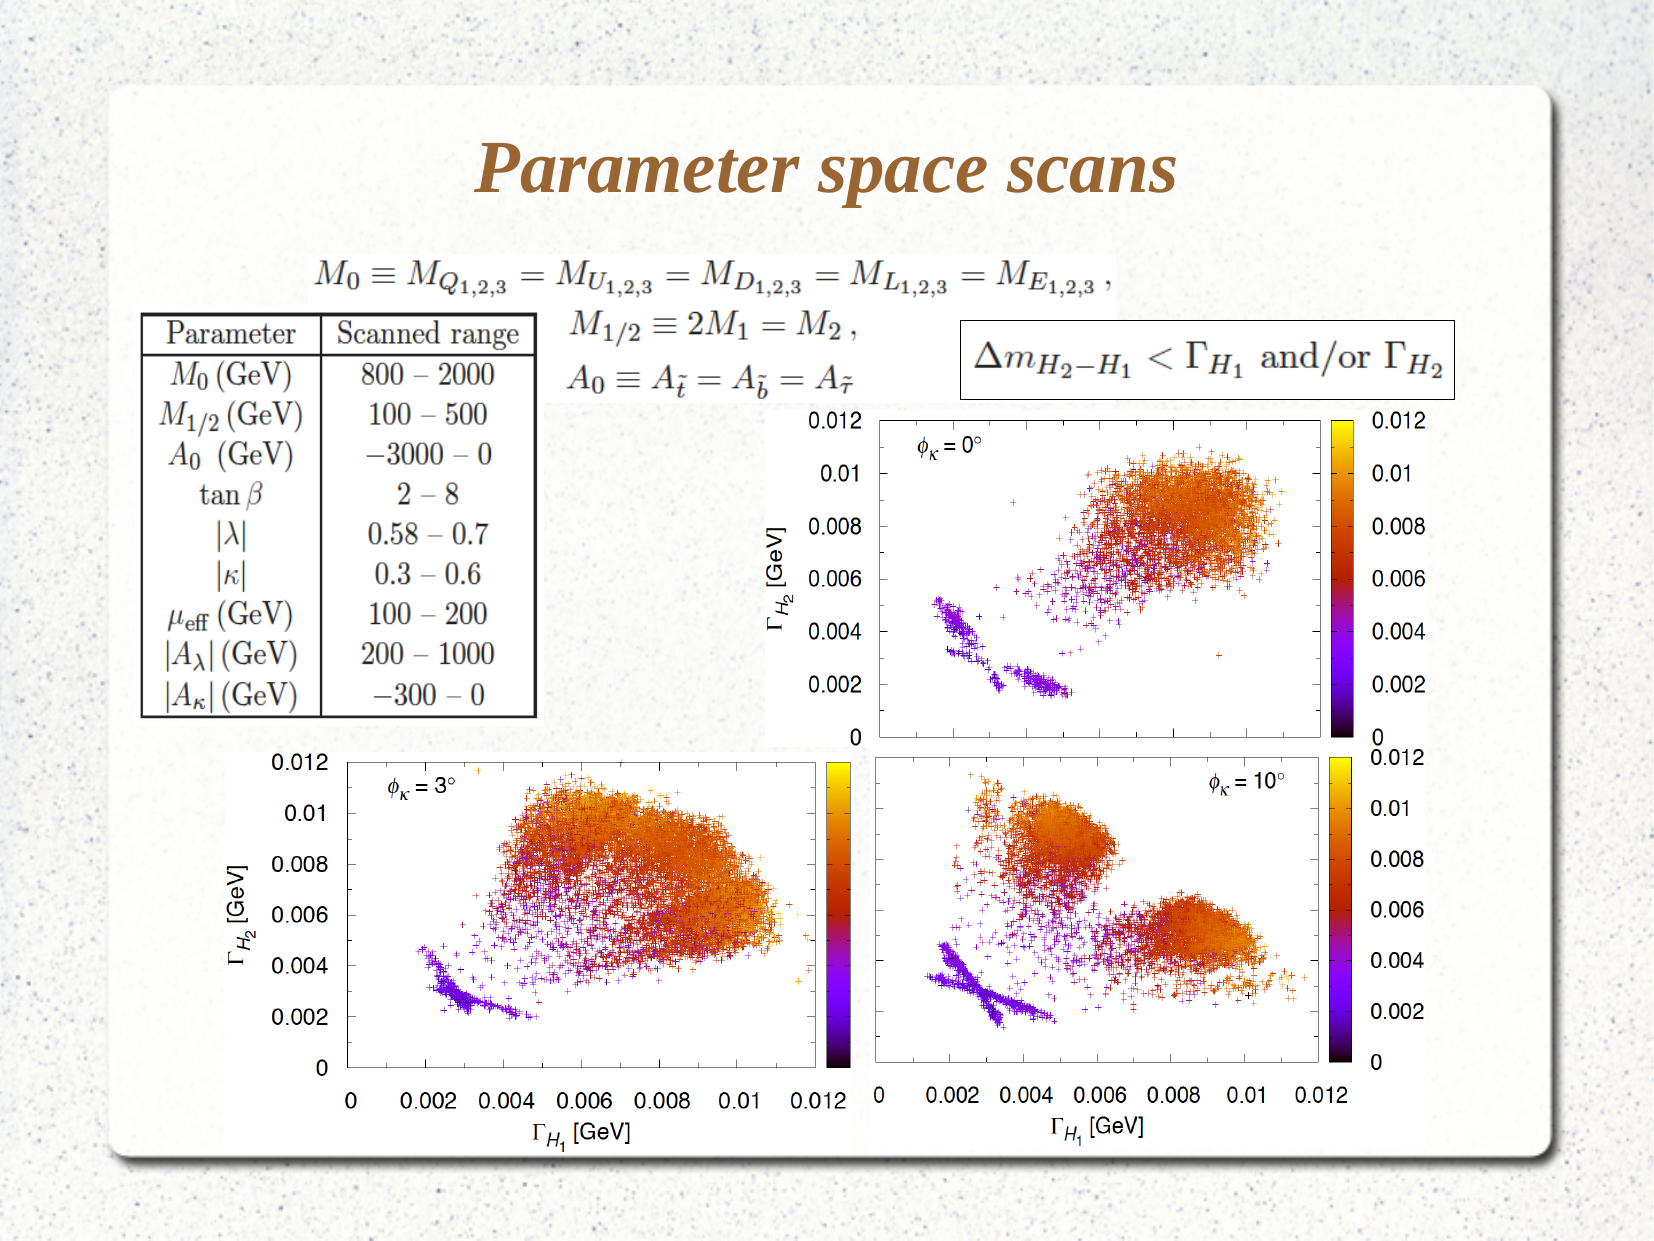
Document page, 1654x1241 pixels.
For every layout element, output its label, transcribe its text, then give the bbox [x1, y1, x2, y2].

picture [0, 0, 1654, 1241]
text_box [960, 320, 1455, 400]
title Parameter space scans [118, 102, 1536, 231]
